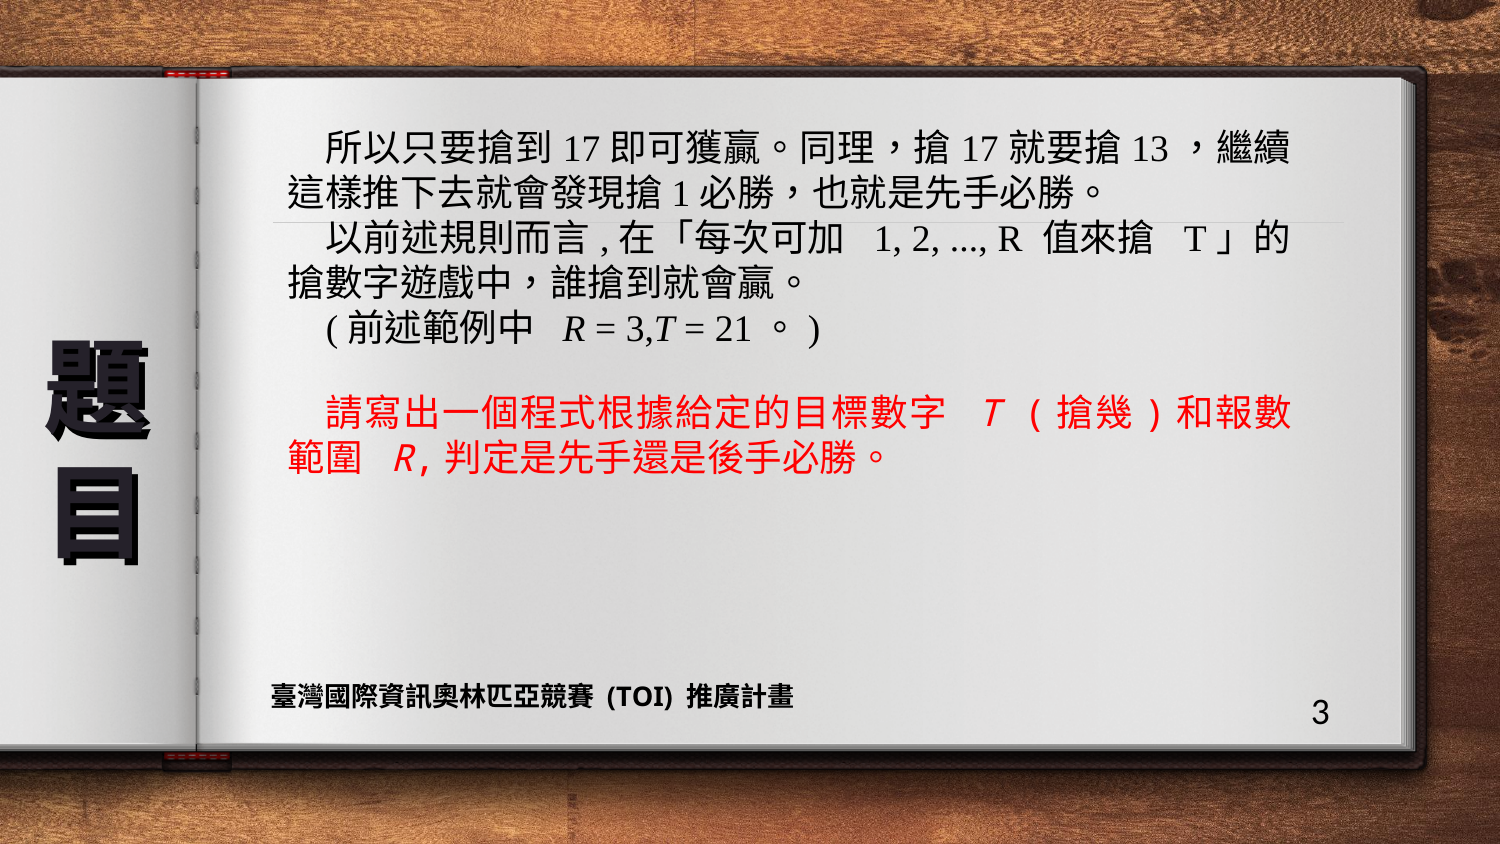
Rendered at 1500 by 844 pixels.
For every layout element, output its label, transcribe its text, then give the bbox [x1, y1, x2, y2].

text_box 3 [1295, 672, 1386, 737]
title 題 目 [28, 306, 210, 552]
text_box 所以只要搶到17即可獲贏。同理，搶17就要搶13，繼續這樣推下去就會發現搶1必勝，也就是先手必勝。 以前述規則而言,在「每次可加 1, 2, ..., R 值來搶 T」的搶數字遊戲中，誰搶到就會贏。 (前述範例中 R = 3,T = 21。) 請寫出一個程式根據給定的目標數字 T (搶幾)和報數範圍 R,判定是先手還是後手必勝。 [273, 117, 1307, 487]
